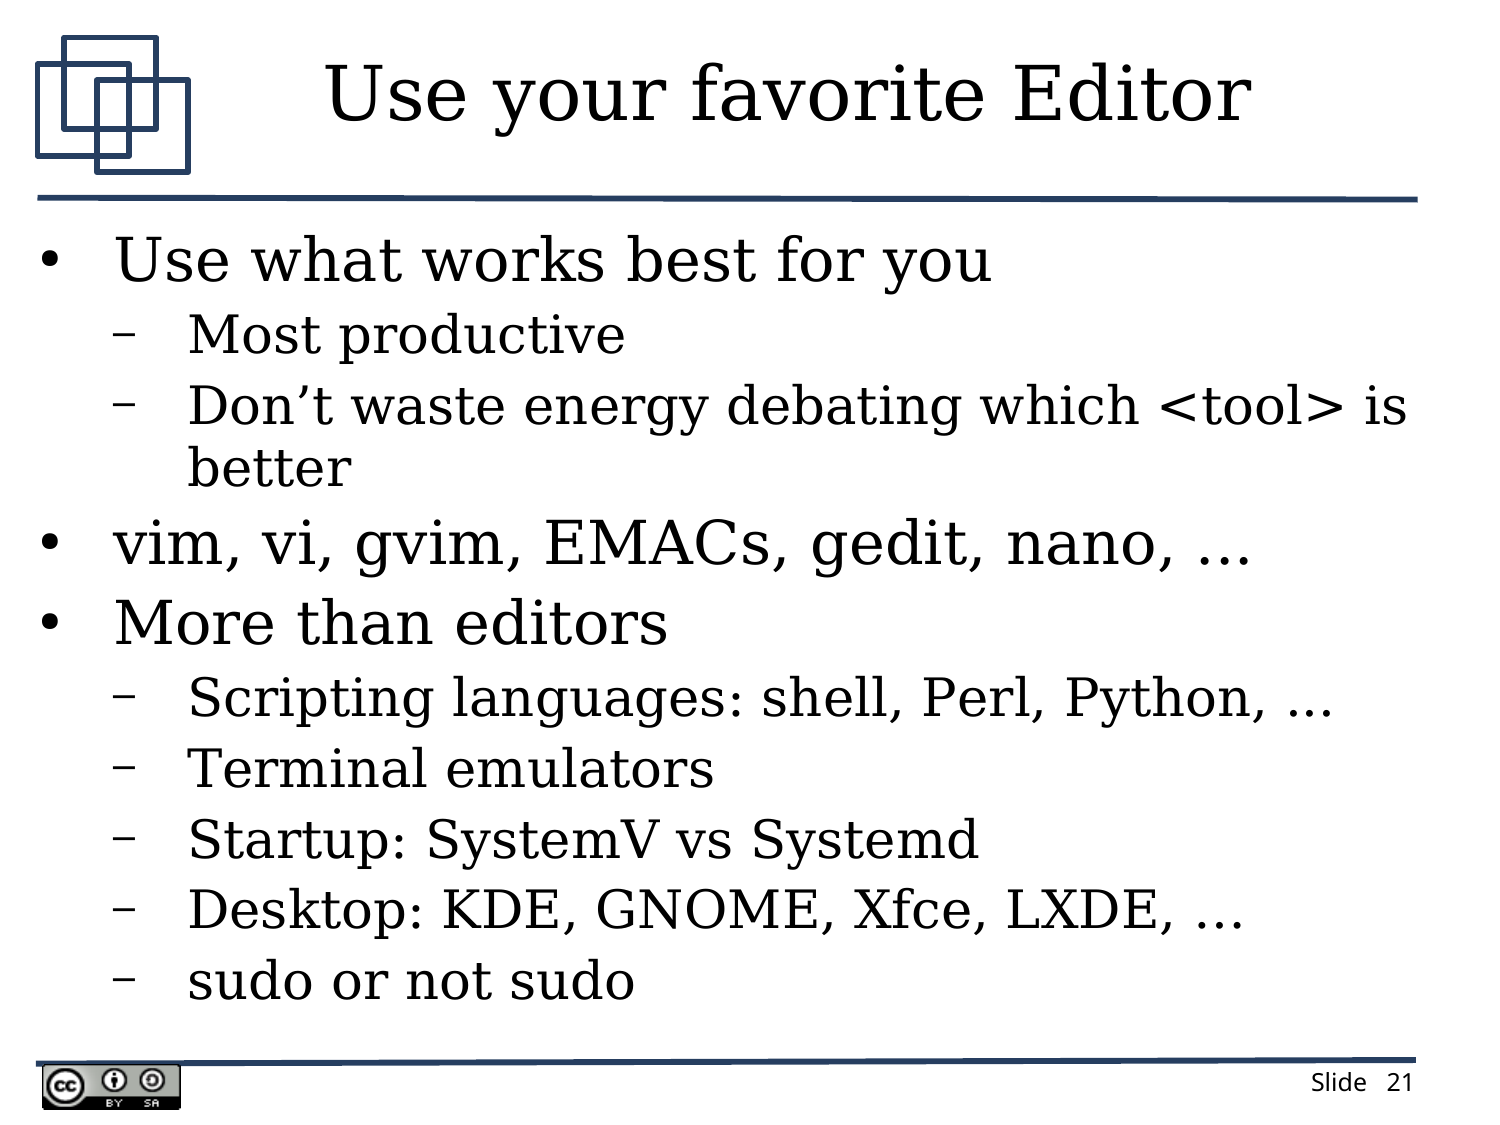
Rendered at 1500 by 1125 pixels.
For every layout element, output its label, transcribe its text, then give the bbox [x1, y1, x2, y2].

title Use your favorite Editor [150, 0, 1425, 188]
picture [42, 1064, 181, 1110]
list Use what works best for you Most productive Don’t waste energy debating which <tool> is better vim, vi, gvim, EMACs, gedit, nano, ... More than editors Scripting languages: shell, Perl, Python, ... Terminal emulators Startup: SystemV vs Systemd Desktop: KDE, GNOME, Xfce, LXDE, … sudo or not sudo [37, 224, 1425, 1013]
